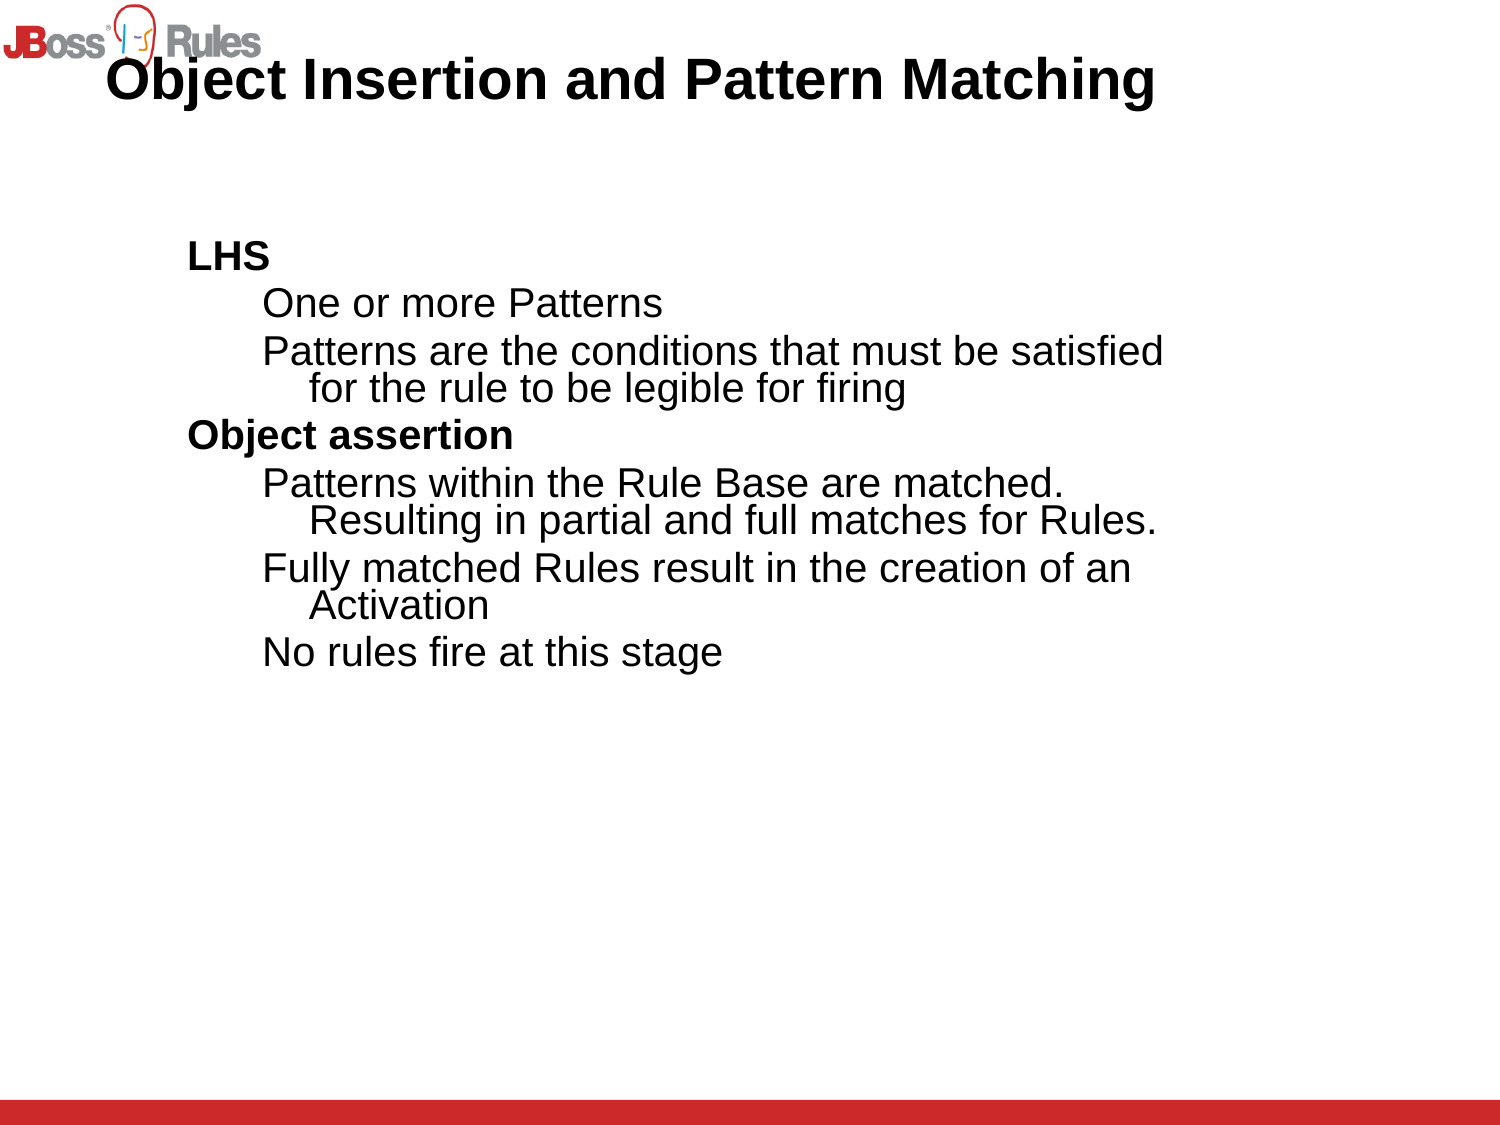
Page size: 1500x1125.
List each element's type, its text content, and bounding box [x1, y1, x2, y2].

list LHS One or more Patterns Patterns are the conditions that must be satisfied for the rule to be legible for firing Object assertion Patterns within the Rule Base are matched. Resulting in partial and full matches for Rules. Fully matched Rules result in the creation of an Activation No rules fire at this stage [172, 232, 1181, 803]
picture [0, 0, 266, 73]
title Object Insertion and Pattern Matching [90, 39, 1400, 145]
